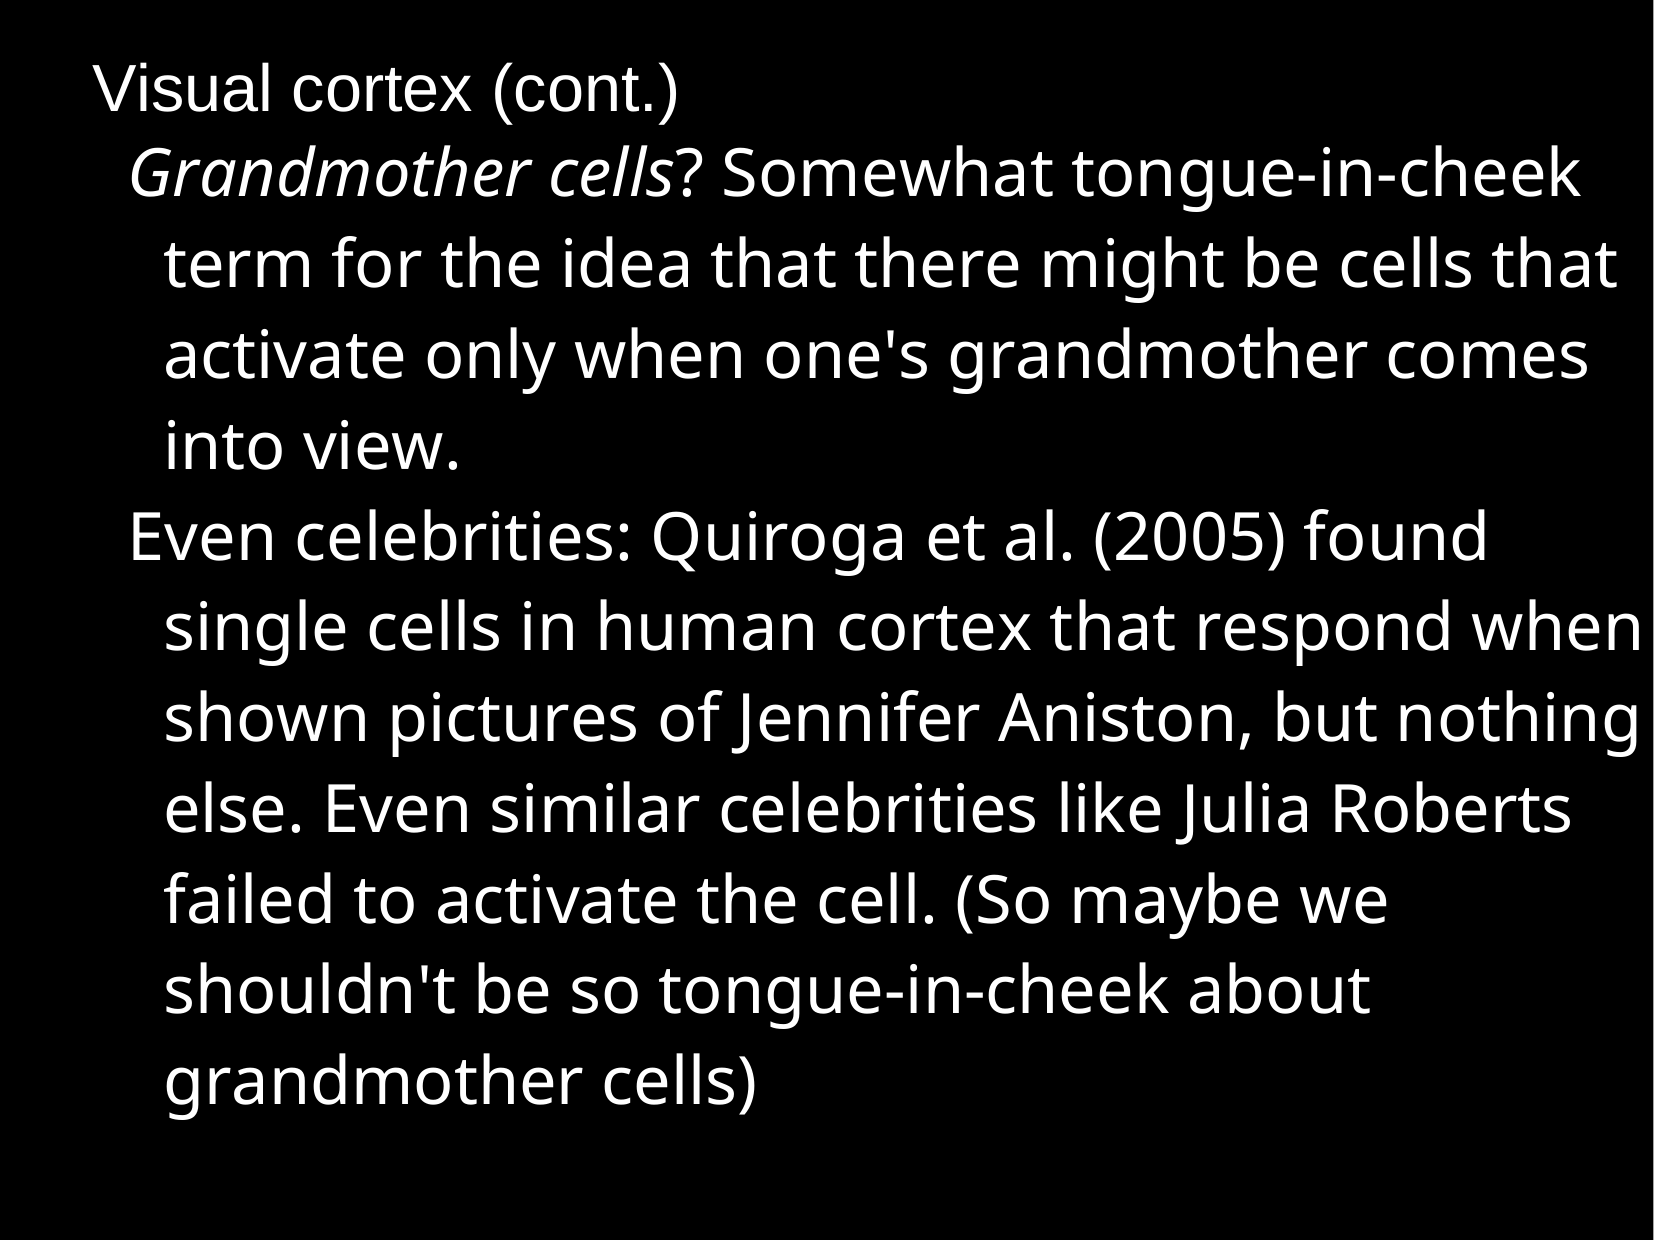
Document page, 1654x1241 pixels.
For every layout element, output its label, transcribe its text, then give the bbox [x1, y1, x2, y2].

text_box Visual cortex (cont.) Grandmother cells? Somewhat tongue-in-cheek term for the idea that there might be cells that activate only when one's grandmother comes into view. Even celebrities: Quiroga et al. (2005) found single cells in human cortex that respond when shown pictures of Jennifer Aniston, but nothing else. Even similar celebrities like Julia Roberts failed to activate the cell. (So maybe we shouldn't be so tongue-in-cheek about grandmother cells) [71, 37, 1654, 1000]
